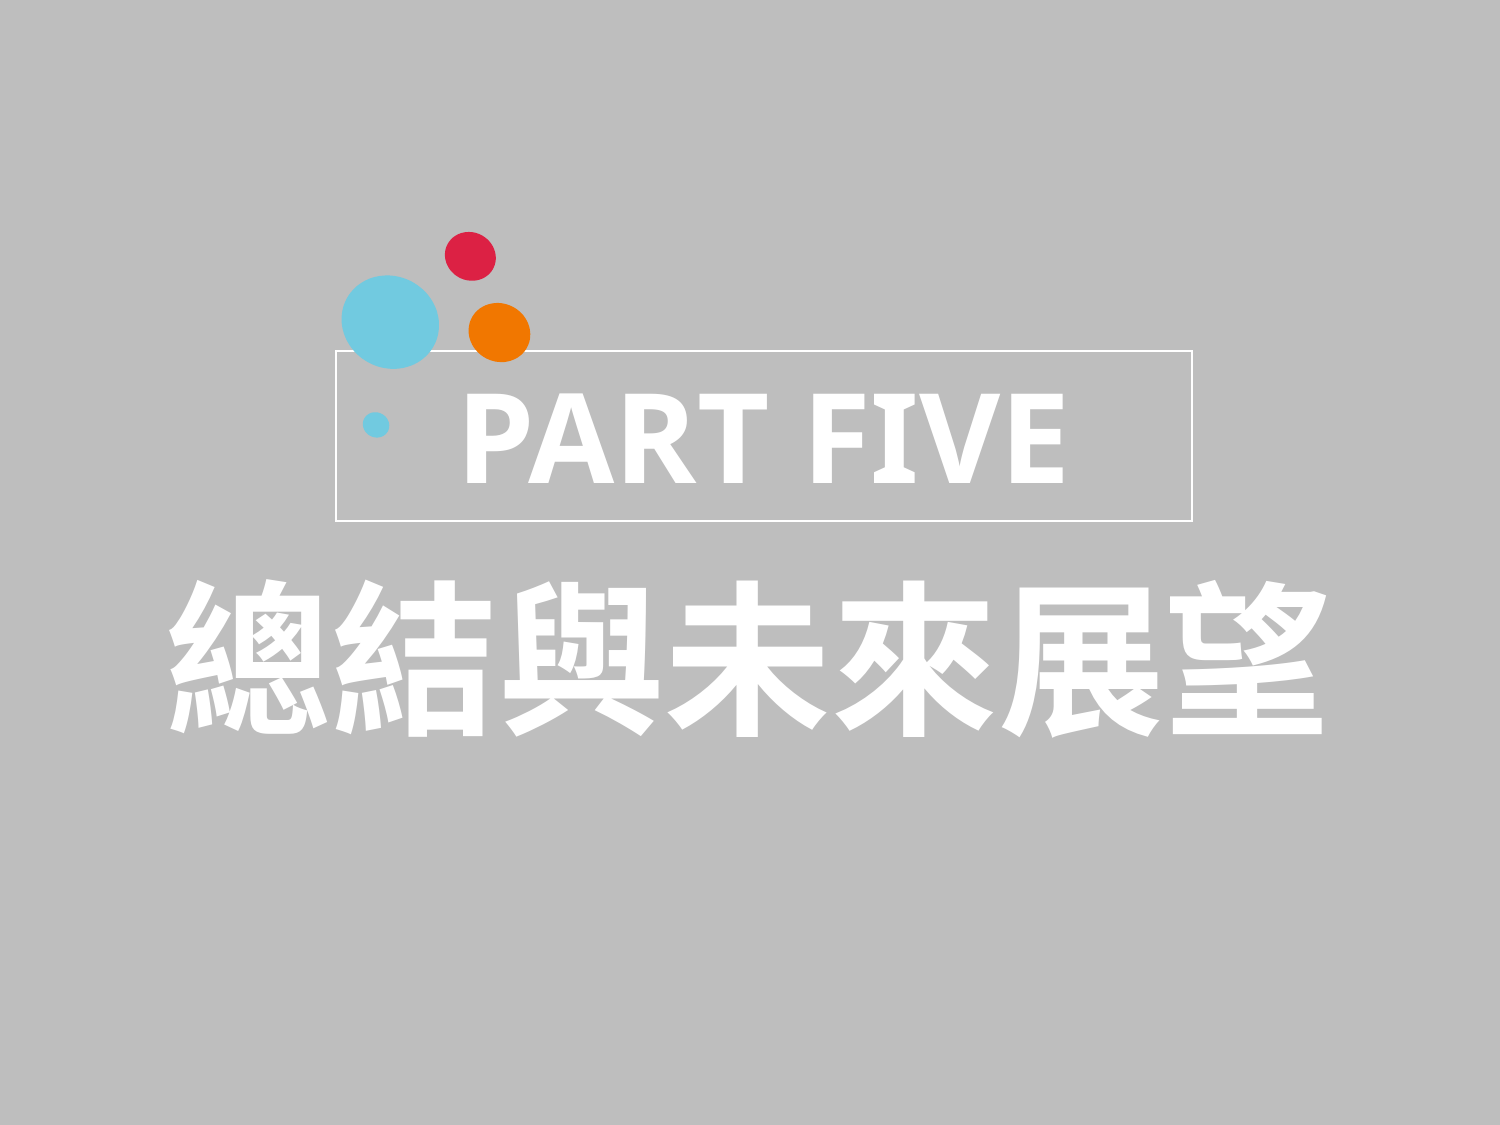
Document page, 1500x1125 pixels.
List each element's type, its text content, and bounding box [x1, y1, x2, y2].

text_box [444, 231, 496, 281]
text_box PART FIVE [364, 350, 1164, 518]
text_box [468, 302, 531, 363]
text_box [341, 275, 439, 369]
text_box 總結與未來展望 [38, 547, 1459, 766]
text_box [362, 412, 390, 438]
